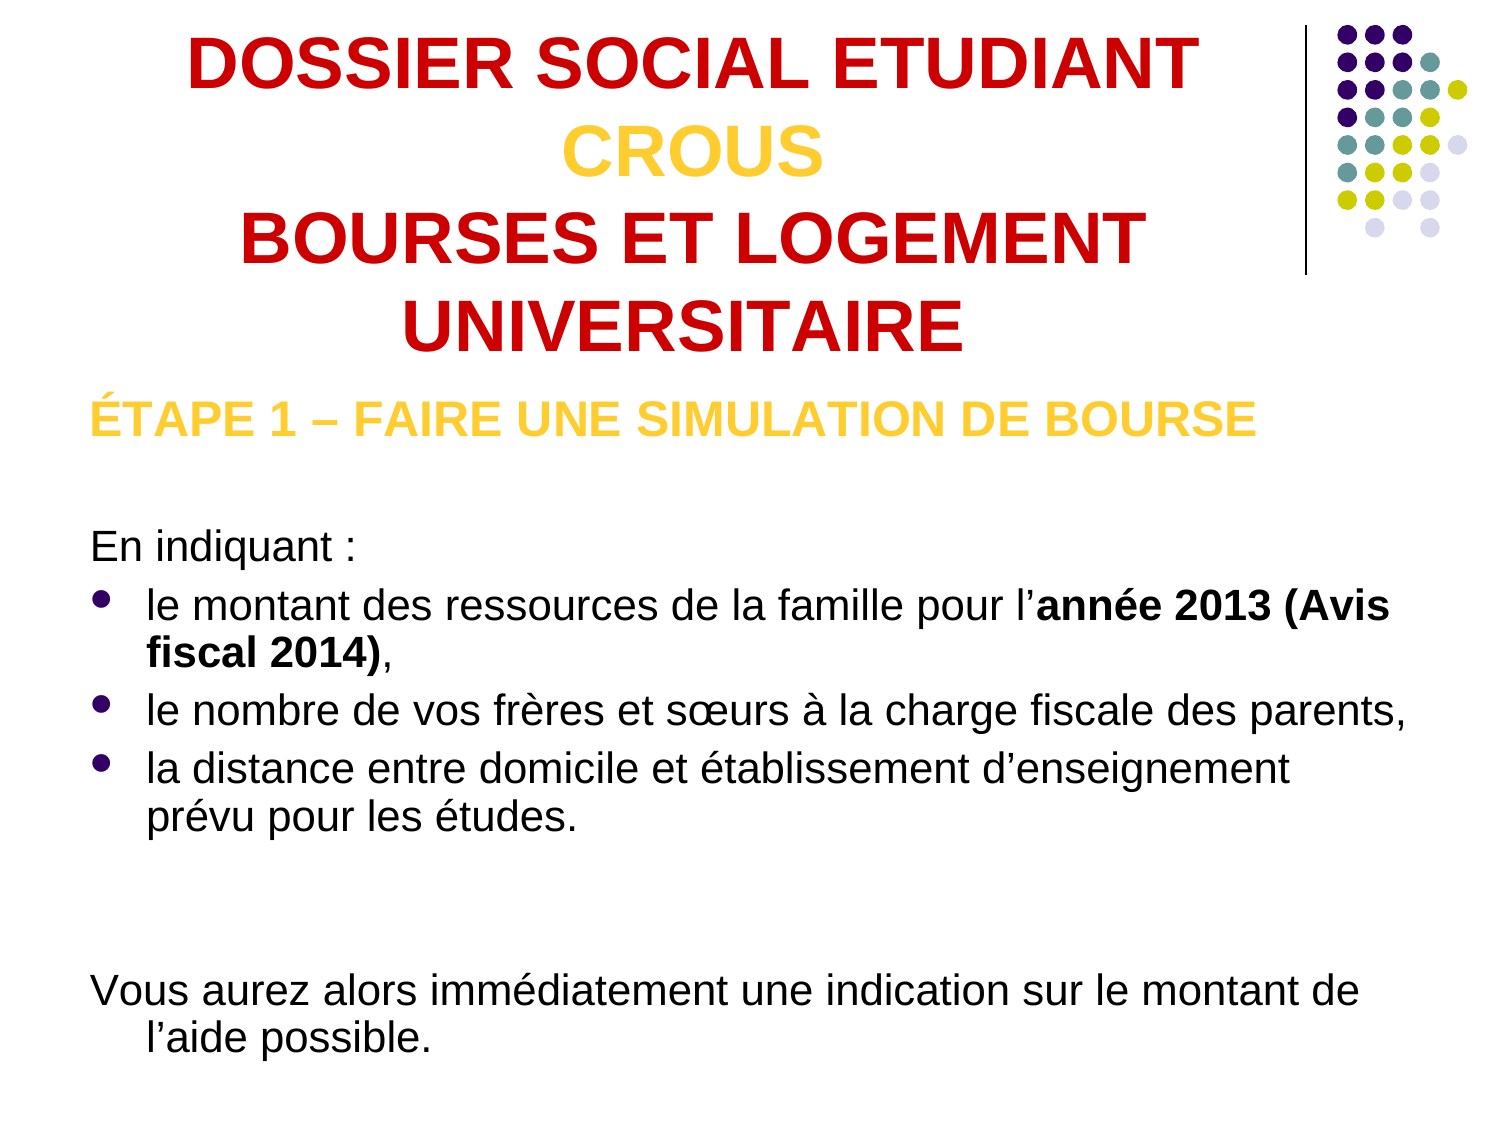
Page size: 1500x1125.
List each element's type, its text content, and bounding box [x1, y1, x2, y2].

list ÉTAPE 1 – FAIRE UNE SIMULATION DE BOURSE En indiquant : le montant des ressources de la famille pour l’année 2013 (Avis fiscal 2014), le nombre de vos frères et sœurs à la charge fiscale des parents, la distance entre domicile et établissement d’enseignement prévu pour les études. Vous aurez alors immédiatement une indication sur le montant de l’aide possible. [75, 385, 1426, 1125]
title DOSSIER SOCIAL ETUDIANT CROUS BOURSES ET LOGEMENT UNIVERSITAIRE [74, 7, 1313, 374]
